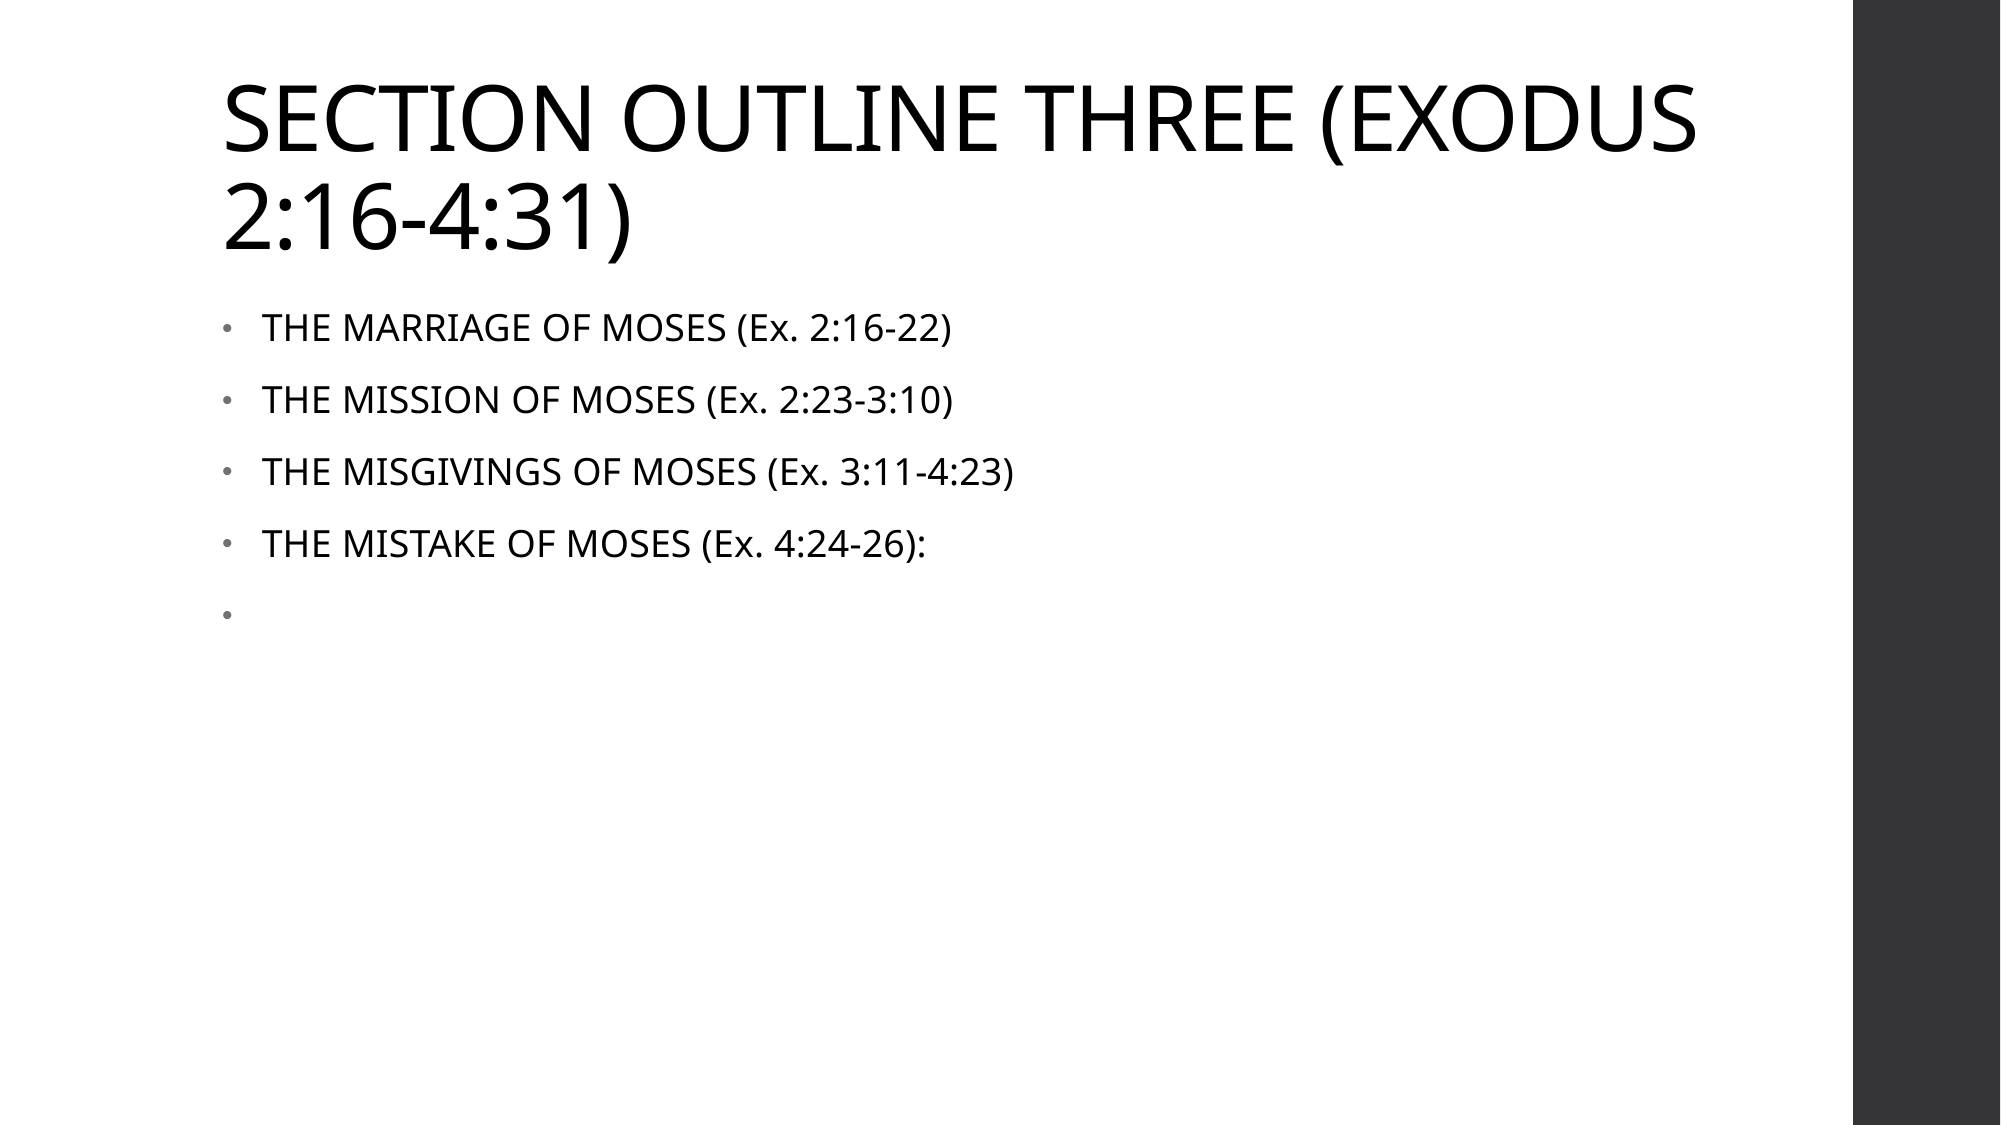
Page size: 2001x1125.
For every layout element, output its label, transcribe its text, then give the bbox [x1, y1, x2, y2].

list THE MARRIAGE OF MOSES (Ex. 2:16-22) THE MISSION OF MOSES (Ex. 2:23-3:10) THE MISGIVINGS OF MOSES (Ex. 3:11-4:23) THE MISTAKE OF MOSES (Ex. 4:24-26): [206, 299, 1617, 1014]
title SECTION OUTLINE THREE (EXODUS 2:16-4:31) [206, 60, 1797, 278]
